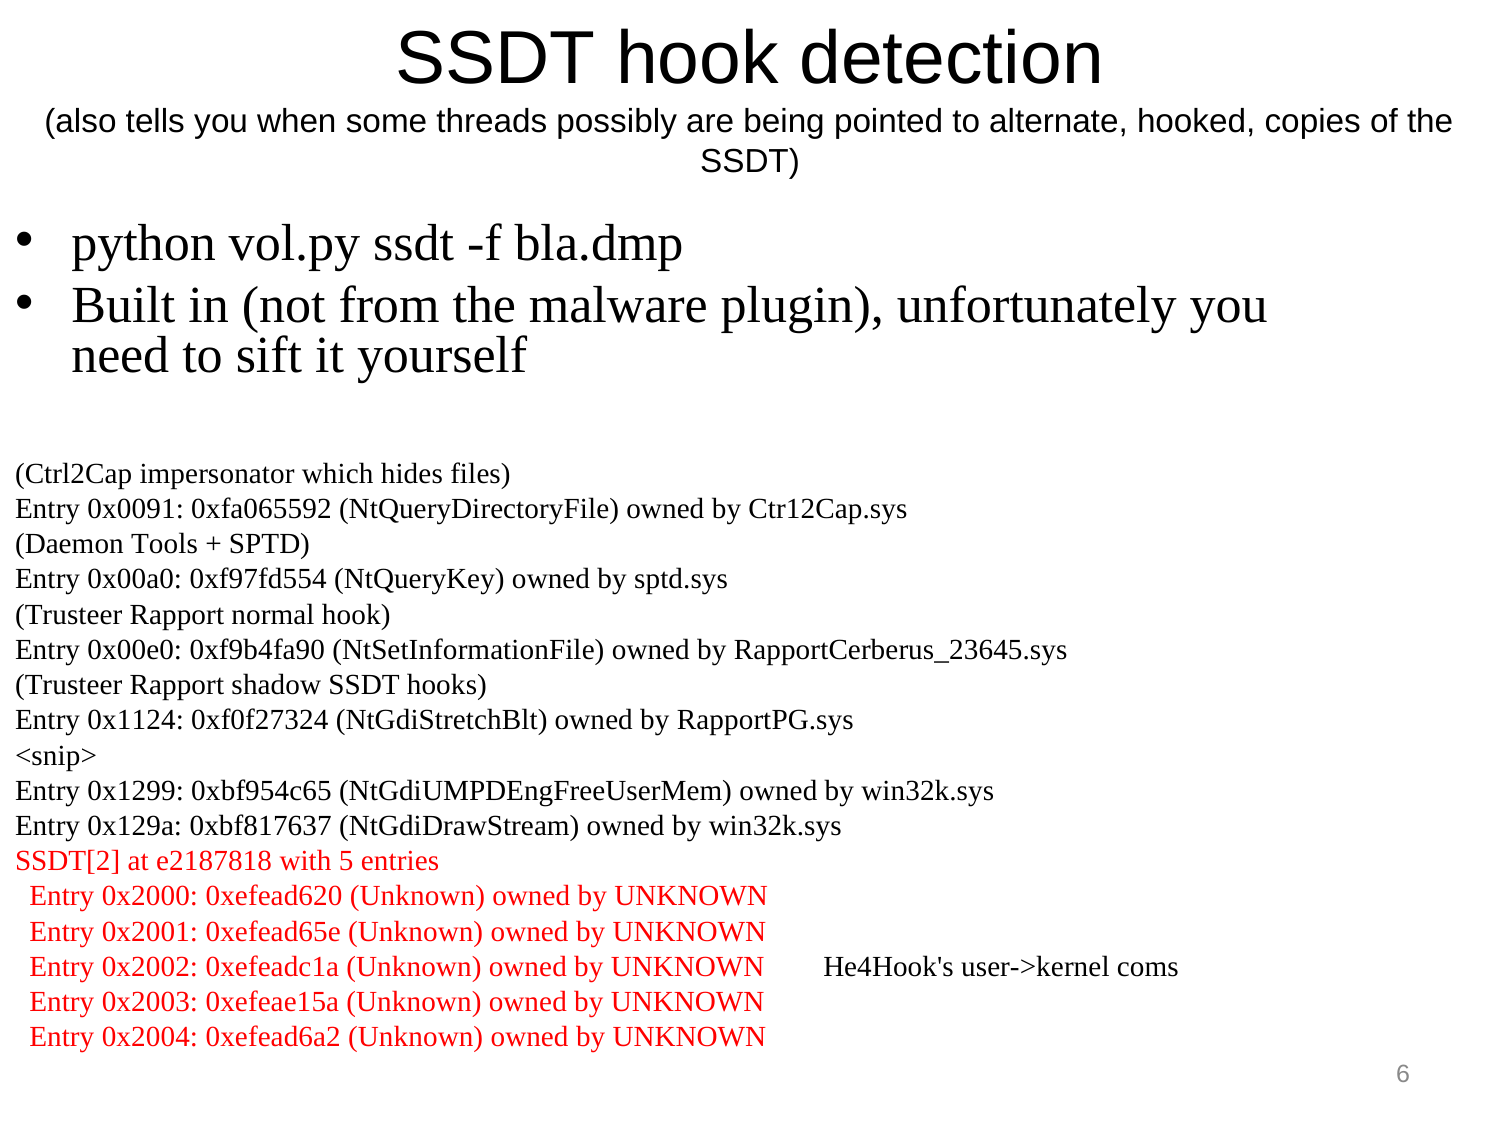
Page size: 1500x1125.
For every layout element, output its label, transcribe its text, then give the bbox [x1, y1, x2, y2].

title SSDT hook detection (also tells you when some threads possibly are being pointed to alternate, hooked, copies of the SSDT) [0, 0, 1500, 188]
list python vol.py ssdt -f bla.dmp Built in (not from the malware plugin), unfortunately you need to sift it yourself (Ctrl2Cap impersonator which hides files) Entry 0x0091: 0xfa065592 (NtQueryDirectoryFile) owned by Ctr12Cap.sys (Daemon Tools + SPTD) Entry 0x00a0: 0xf97fd554 (NtQueryKey) owned by sptd.sys (Trusteer Rapport normal hook) Entry 0x00e0: 0xf9b4fa90 (NtSetInformationFile) owned by RapportCerberus_23645.sys (Trusteer Rapport shadow SSDT hooks) Entry 0x1124: 0xf0f27324 (NtGdiStretchBlt) owned by RapportPG.sys <snip> Entry 0x1299: 0xbf954c65 (NtGdiUMPDEngFreeUserMem) owned by win32k.sys Entry 0x129a: 0xbf817637 (NtGdiDrawStream) owned by win32k.sys SSDT[2] at e2187818 with 5 entries Entry 0x2000: 0xefead620 (Unknown) owned by UNKNOWN Entry 0x2001: 0xefead65e (Unknown) owned by UNKNOWN Entry 0x2002: 0xefeadc1a (Unknown) owned by UNKNOWN He4Hook's user->kernel coms Entry 0x2003: 0xefeae15a (Unknown) owned by UNKNOWN Entry 0x2004: 0xefead6a2 (Unknown) owned by UNKNOWN [0, 212, 1388, 1063]
text_box <number> [1074, 1042, 1426, 1103]
